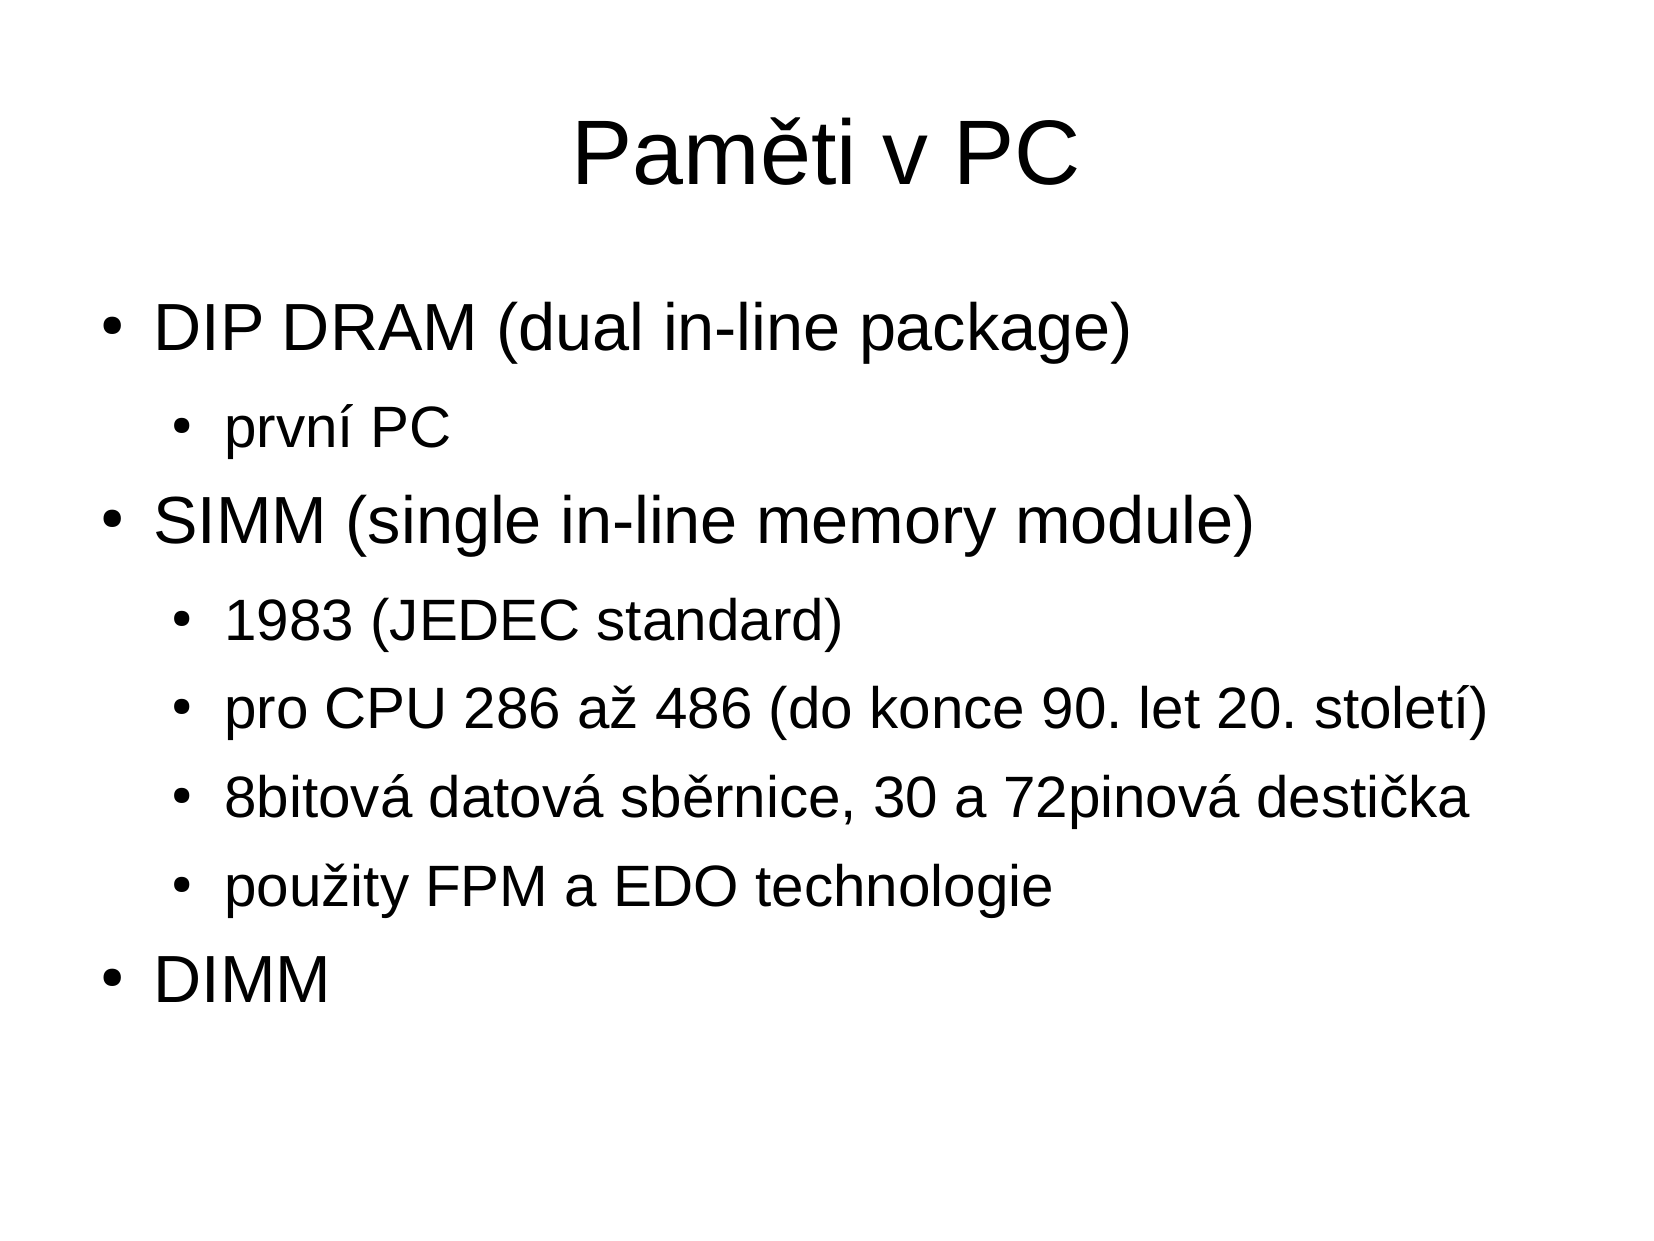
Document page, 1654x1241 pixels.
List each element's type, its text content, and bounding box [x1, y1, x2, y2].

list DIP DRAM (dual in-line package) první PC SIMM (single in-line memory module) 1983 (JEDEC standard) pro CPU 286 až 486 (do konce 90. let 20. století) 8bitová datová sběrnice, 30 a 72pinová destička použity FPM a EDO technologie DIMM [82, 290, 1571, 1017]
title Paměti v PC [82, 49, 1571, 257]
